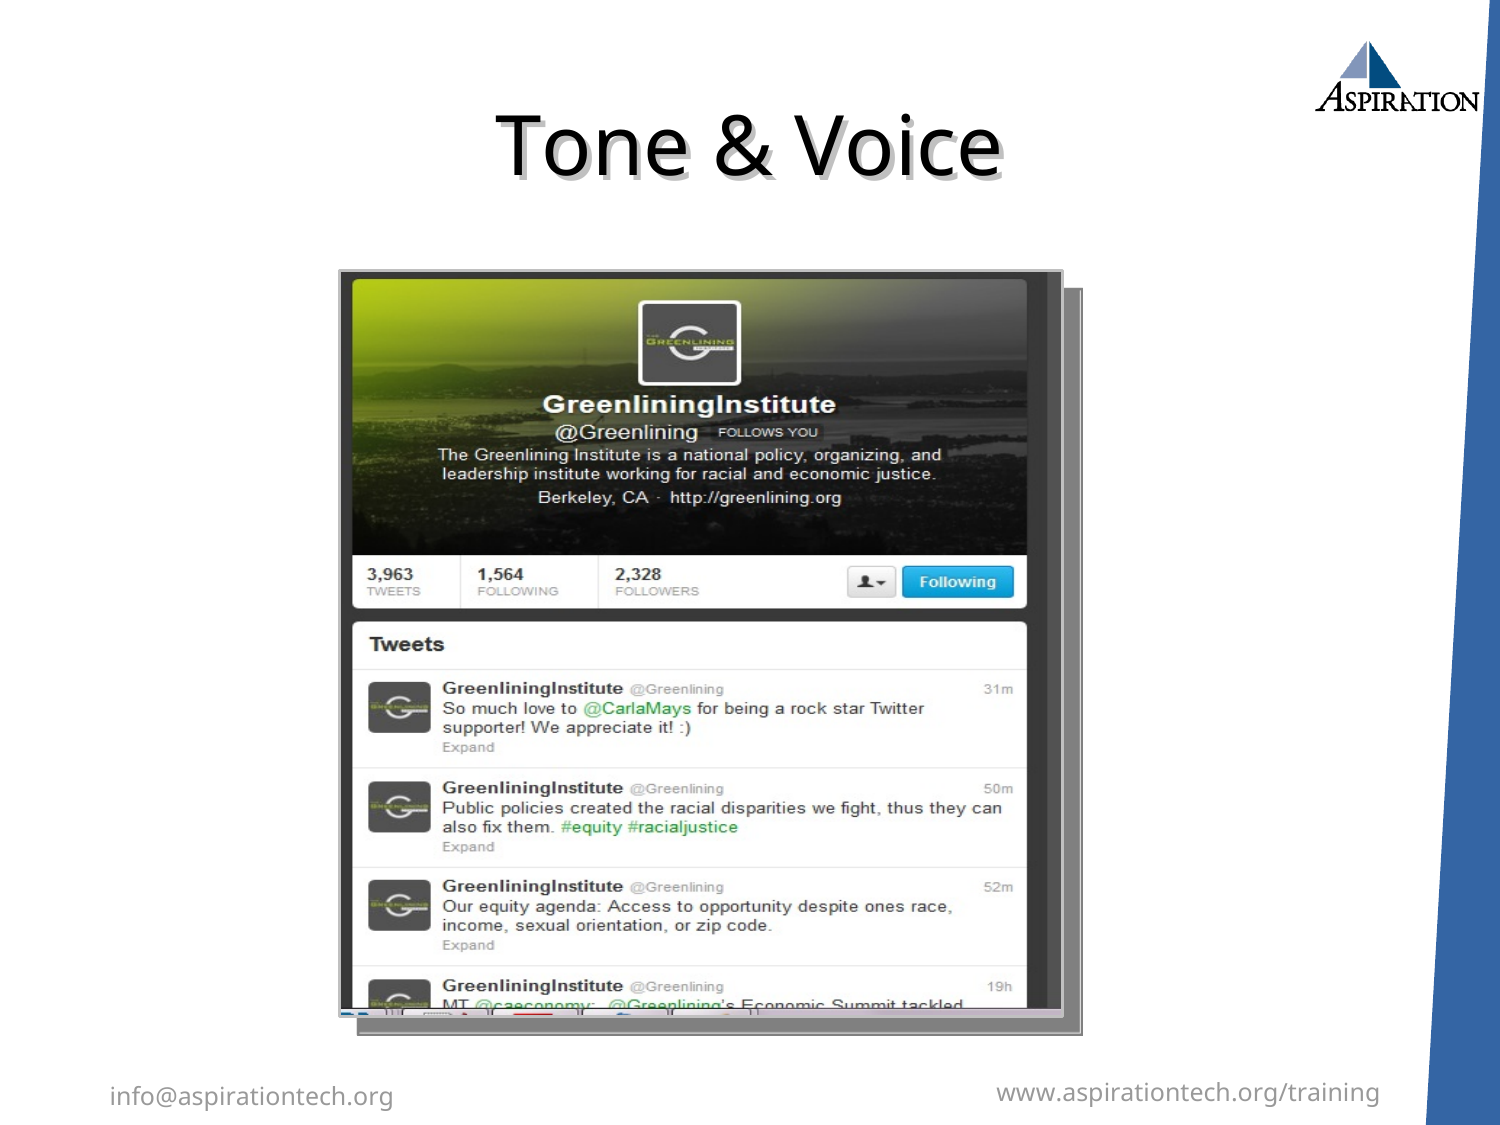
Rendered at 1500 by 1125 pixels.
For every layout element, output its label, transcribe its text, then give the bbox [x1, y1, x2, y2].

picture [1315, 41, 1480, 120]
title Tone & Voice [74, 44, 1425, 233]
picture [341, 272, 1062, 1015]
